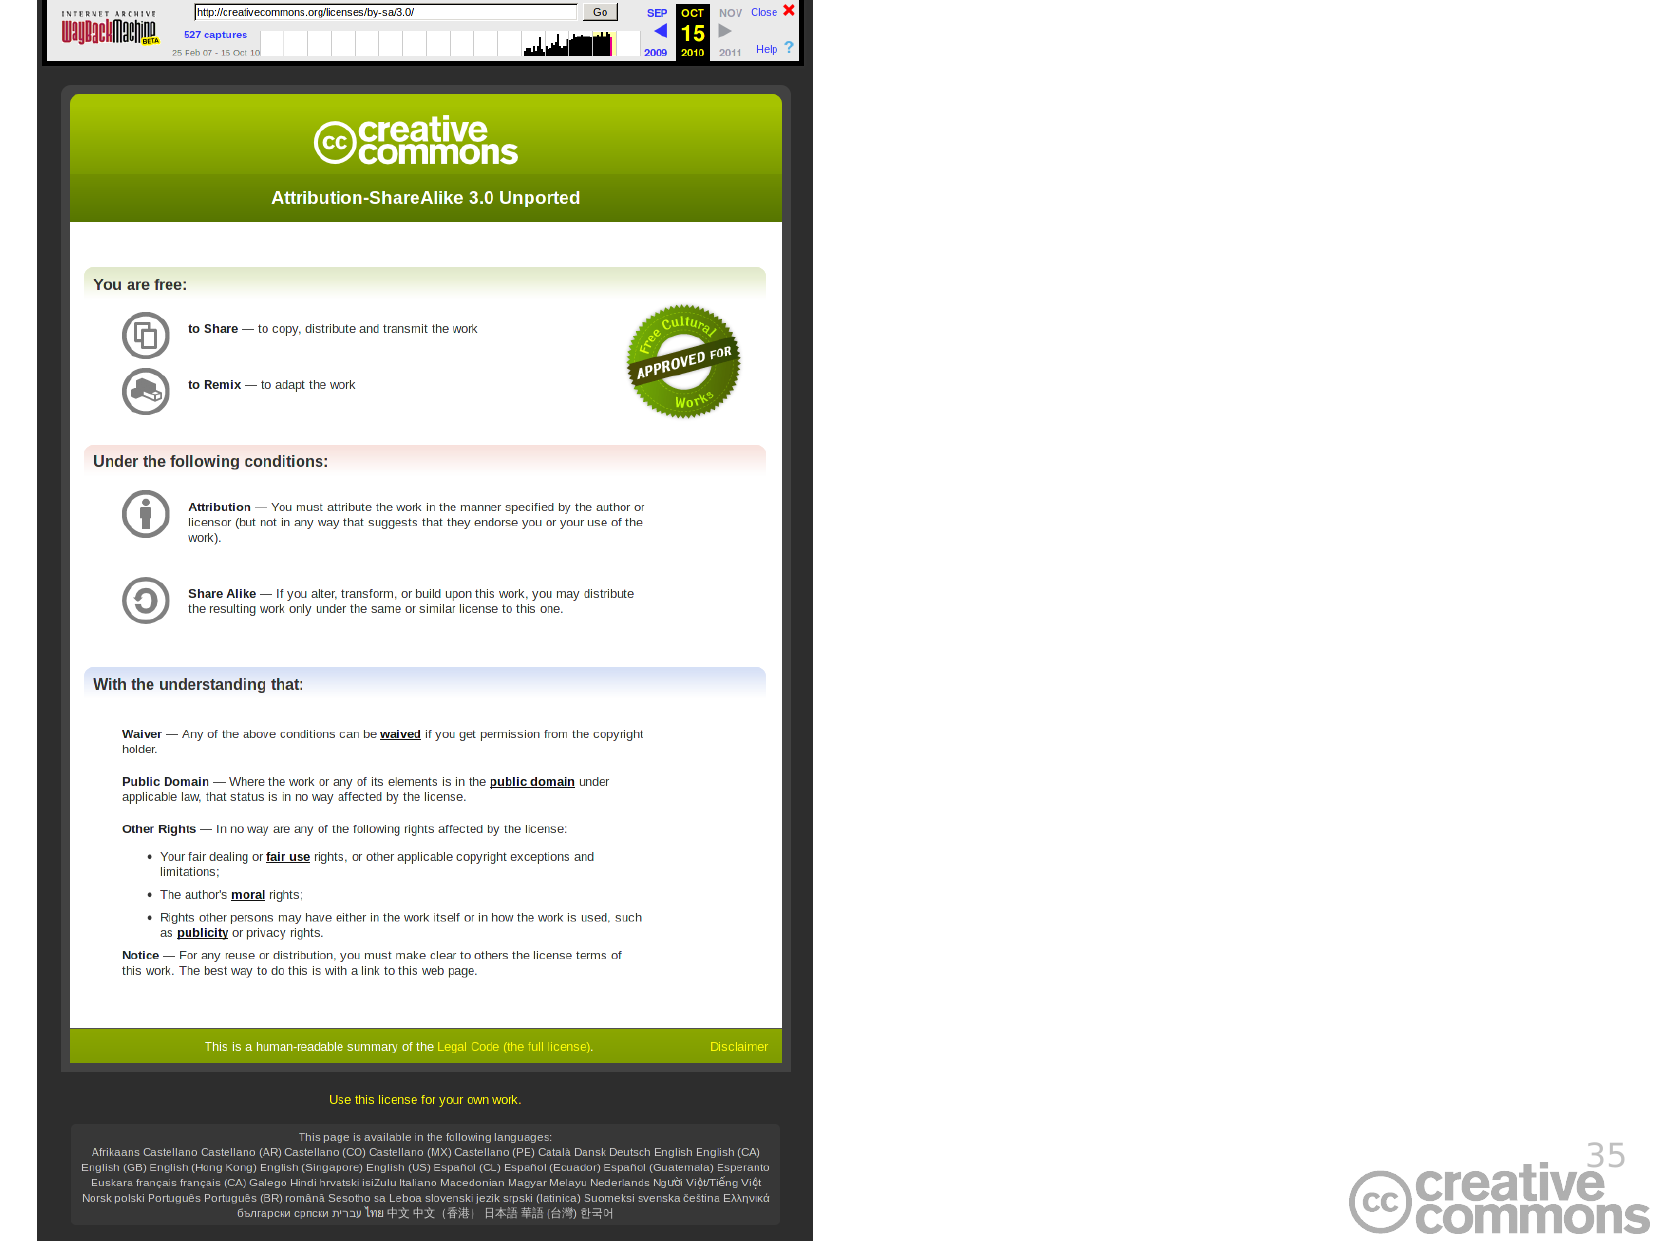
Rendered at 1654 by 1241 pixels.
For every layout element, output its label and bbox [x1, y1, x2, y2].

picture [1349, 1162, 1650, 1234]
picture [37, 0, 813, 1241]
